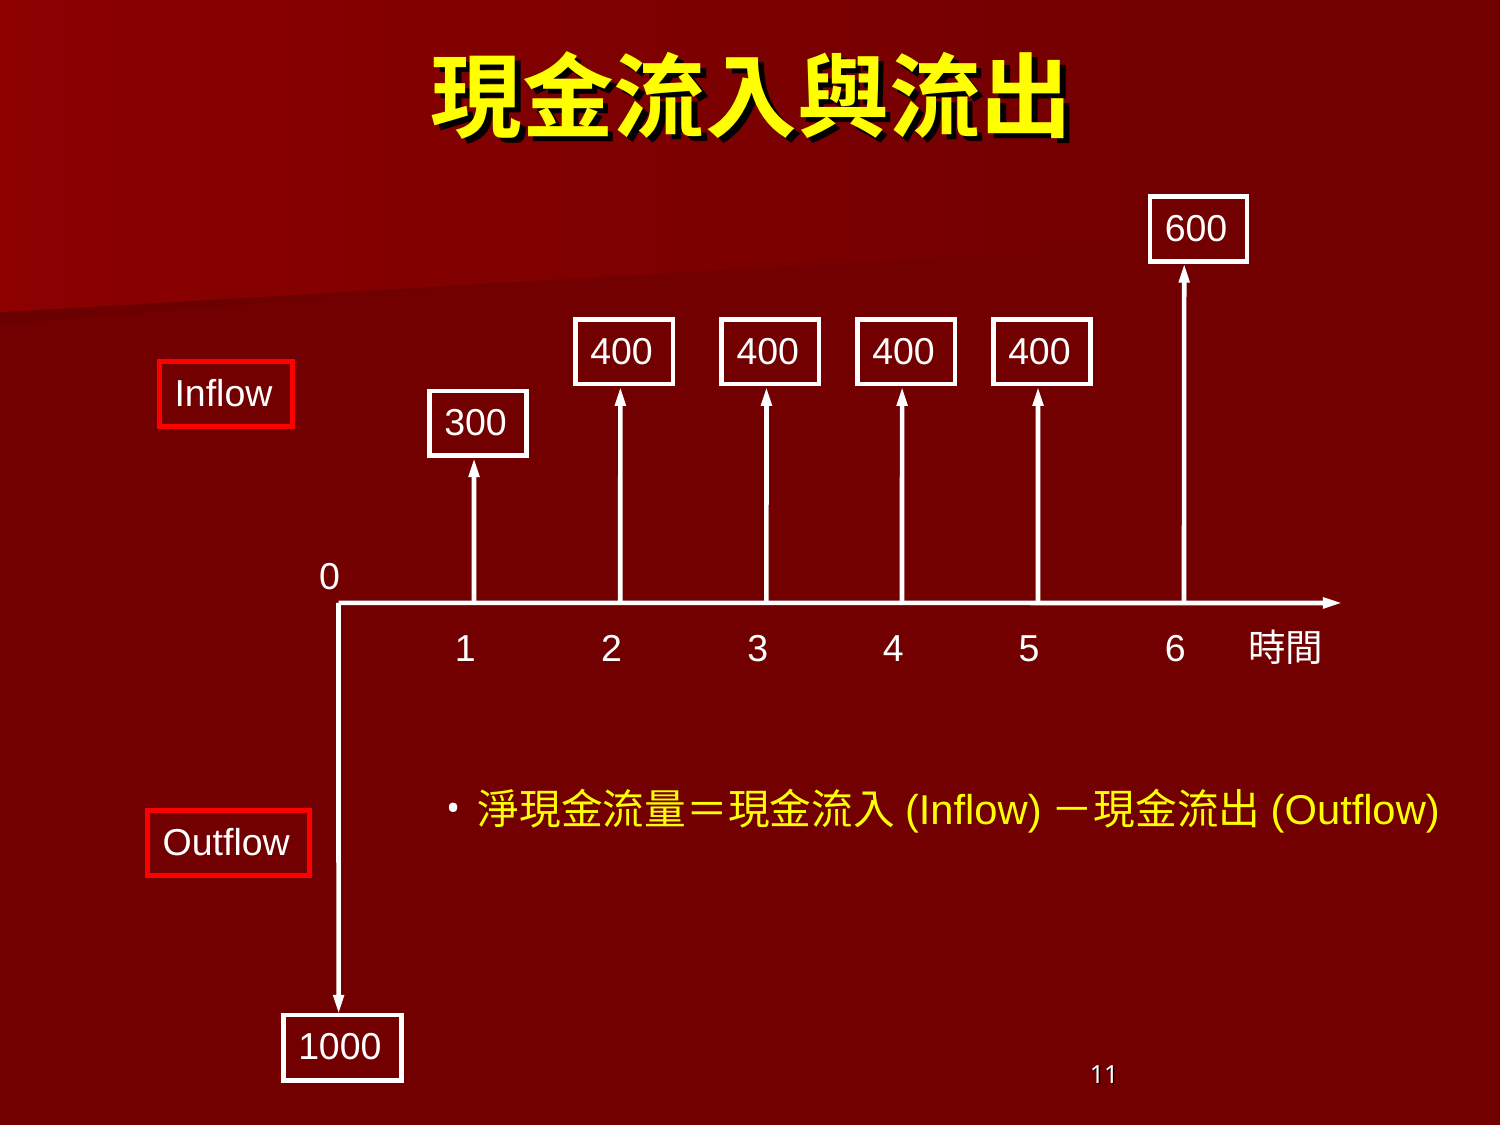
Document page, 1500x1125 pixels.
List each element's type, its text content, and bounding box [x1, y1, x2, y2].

text_box 0 [304, 544, 356, 605]
text_box 時間 [1233, 616, 1339, 677]
text_box 4 [867, 616, 920, 677]
text_box 400 [993, 319, 1091, 385]
text_box 300 [429, 390, 527, 456]
text_box 6 [1149, 616, 1202, 677]
text_box 5 [1003, 616, 1055, 677]
text_box 600 [1149, 196, 1248, 262]
text_box [1074, 1025, 1426, 1101]
text_box Inflow [159, 361, 293, 427]
text_box 1000 [283, 1015, 402, 1081]
text_box 淨現金流量＝現金流入(Inflow)－現金流出(Outflow) [430, 774, 1415, 891]
text_box 1 [439, 616, 491, 677]
text_box Outflow [147, 810, 310, 876]
text_box 400 [575, 319, 673, 385]
text_box 400 [721, 319, 819, 385]
title 現金流入與流出 [76, 0, 1427, 188]
text_box 2 [586, 616, 638, 677]
text_box 3 [732, 616, 784, 677]
text_box 400 [857, 319, 955, 385]
